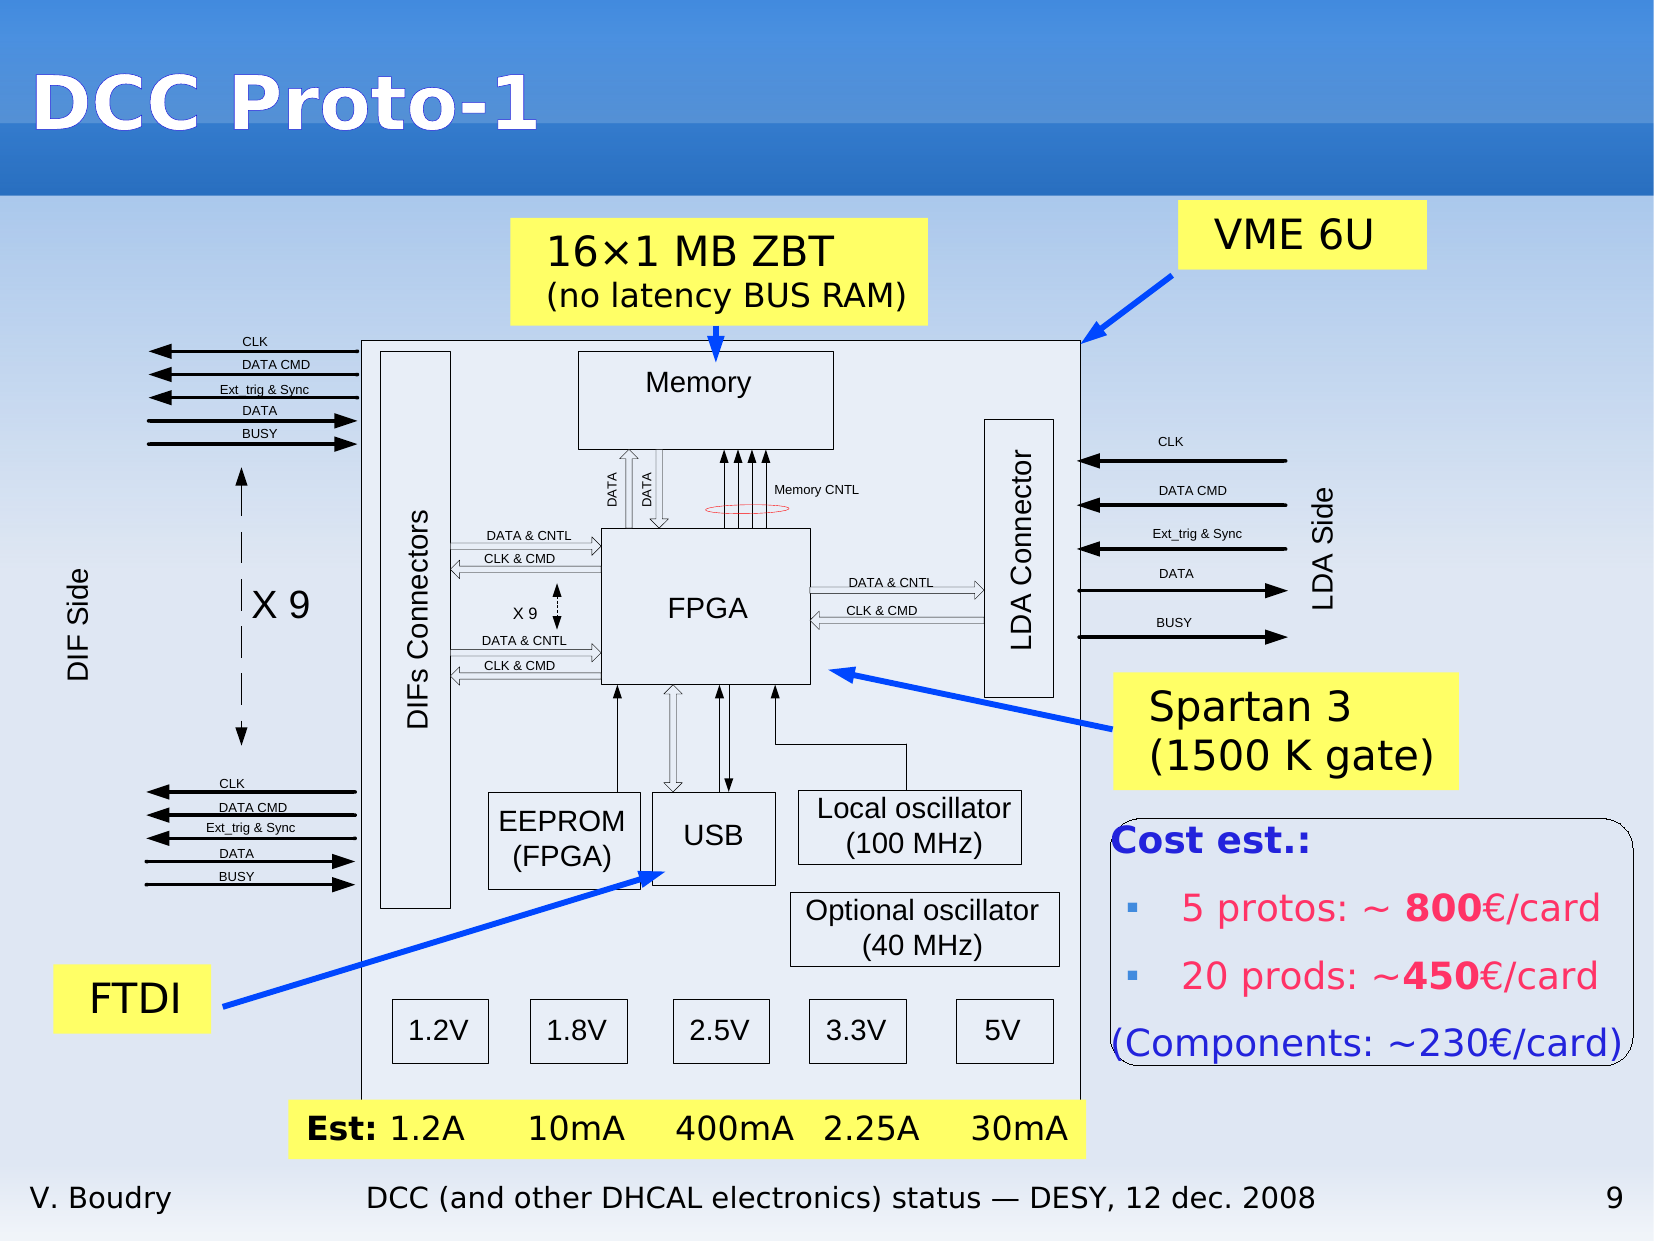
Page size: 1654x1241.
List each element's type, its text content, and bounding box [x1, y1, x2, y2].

list Cost est.: 5 protos: ~ 800€/card 20 prods: ~450€/card (Components: ~230€/card) [1110, 818, 1634, 1066]
title DCC Proto-1 [29, 0, 1654, 208]
text_box FTDI [53, 964, 212, 1034]
chart [45, 185, 1359, 1117]
text_box Spartan 3 (1500 K gate) [1113, 672, 1459, 791]
text_box 16×1 MB ZBT (no latency BUS RAM) [510, 217, 928, 326]
picture [0, 0, 1654, 1241]
text_box Est: 1.2A 10mA 400mA 2.25A 30mA [288, 1099, 1086, 1160]
text_box VME 6U [1178, 200, 1427, 270]
